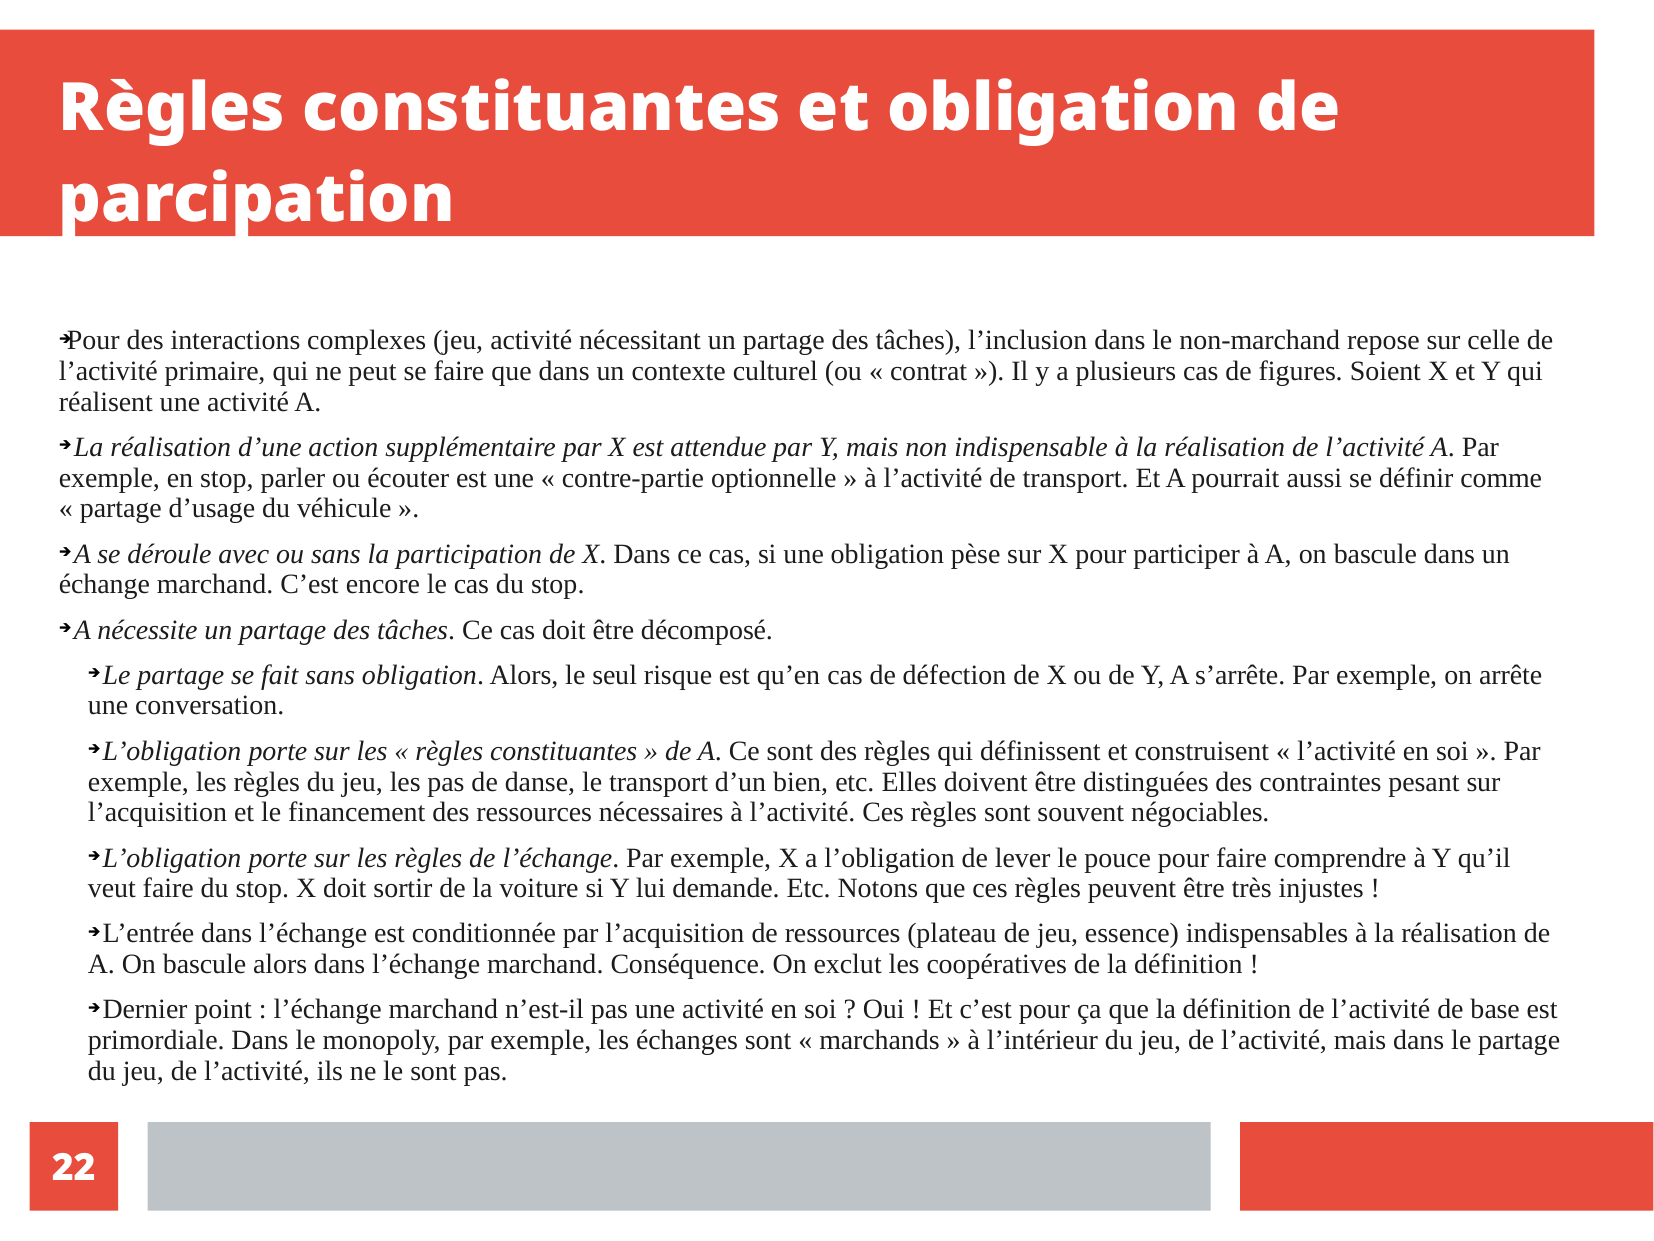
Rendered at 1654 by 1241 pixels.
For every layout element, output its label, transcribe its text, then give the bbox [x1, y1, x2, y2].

list Pour des interactions complexes (jeu, activité nécessitant un partage des tâches), l’inclusion dans le non-marchand repose sur celle de l’activité primaire, qui ne peut se faire que dans un contexte culturel (ou « contrat »). Il y a plusieurs cas de figures. Soient X et Y qui réalisent une activité A. La réalisation d’une action supplémentaire par X est attendue par Y, mais non indispensable à la réalisation de l’activité A. Par exemple, en stop, parler ou écouter est une « contre-partie optionnelle » à l’activité de transport. Et A pourrait aussi se définir comme « partage d’usage du véhicule ». A se déroule avec ou sans la participation de X. Dans ce cas, si une obligation pèse sur X pour participer à A, on bascule dans un échange marchand. C’est encore le cas du stop. A nécessite un partage des tâches. Ce cas doit être décomposé. Le partage se fait sans obligation. Alors, le seul risque est qu’en cas de défection de X ou de Y, A s’arrête. Par exemple, on arrête une conversation. L’obligation porte sur les « règles constituantes » de A. Ce sont des règles qui définissent et construisent « l’activité en soi ». Par exemple, les règles du jeu, les pas de danse, le transport d’un bien, etc. Elles doivent être distinguées des contraintes pesant sur l’acquisition et le financement des ressources nécessaires à l’activité. Ces règles sont souvent négociables. L’obligation porte sur les règles de l’échange. Par exemple, X a l’obligation de lever le pouce pour faire comprendre à Y qu’il veut faire du stop. X doit sortir de la voiture si Y lui demande. Etc. Notons que ces règles peuvent être très injustes ! L’entrée dans l’échange est conditionnée par l’acquisition de ressources (plateau de jeu, essence) indispensables à la réalisation de A. On bascule alors dans l’échange marchand. Conséquence. On exclut les coopératives de la définition ! Dernier point : l’échange marchand n’est-il pas une activité en soi ? Oui ! Et c’est pour ça que la définition de l’activité de base est primordiale. Dans le monopoly, par exemple, les échanges sont « marchands » à l’intérieur du jeu, de l’activité, mais dans le partage du jeu, de l’activité, ils ne le sont pas. [59, 324, 1565, 1093]
title Règles constituantes et obligation de parcipation [59, 59, 1595, 207]
